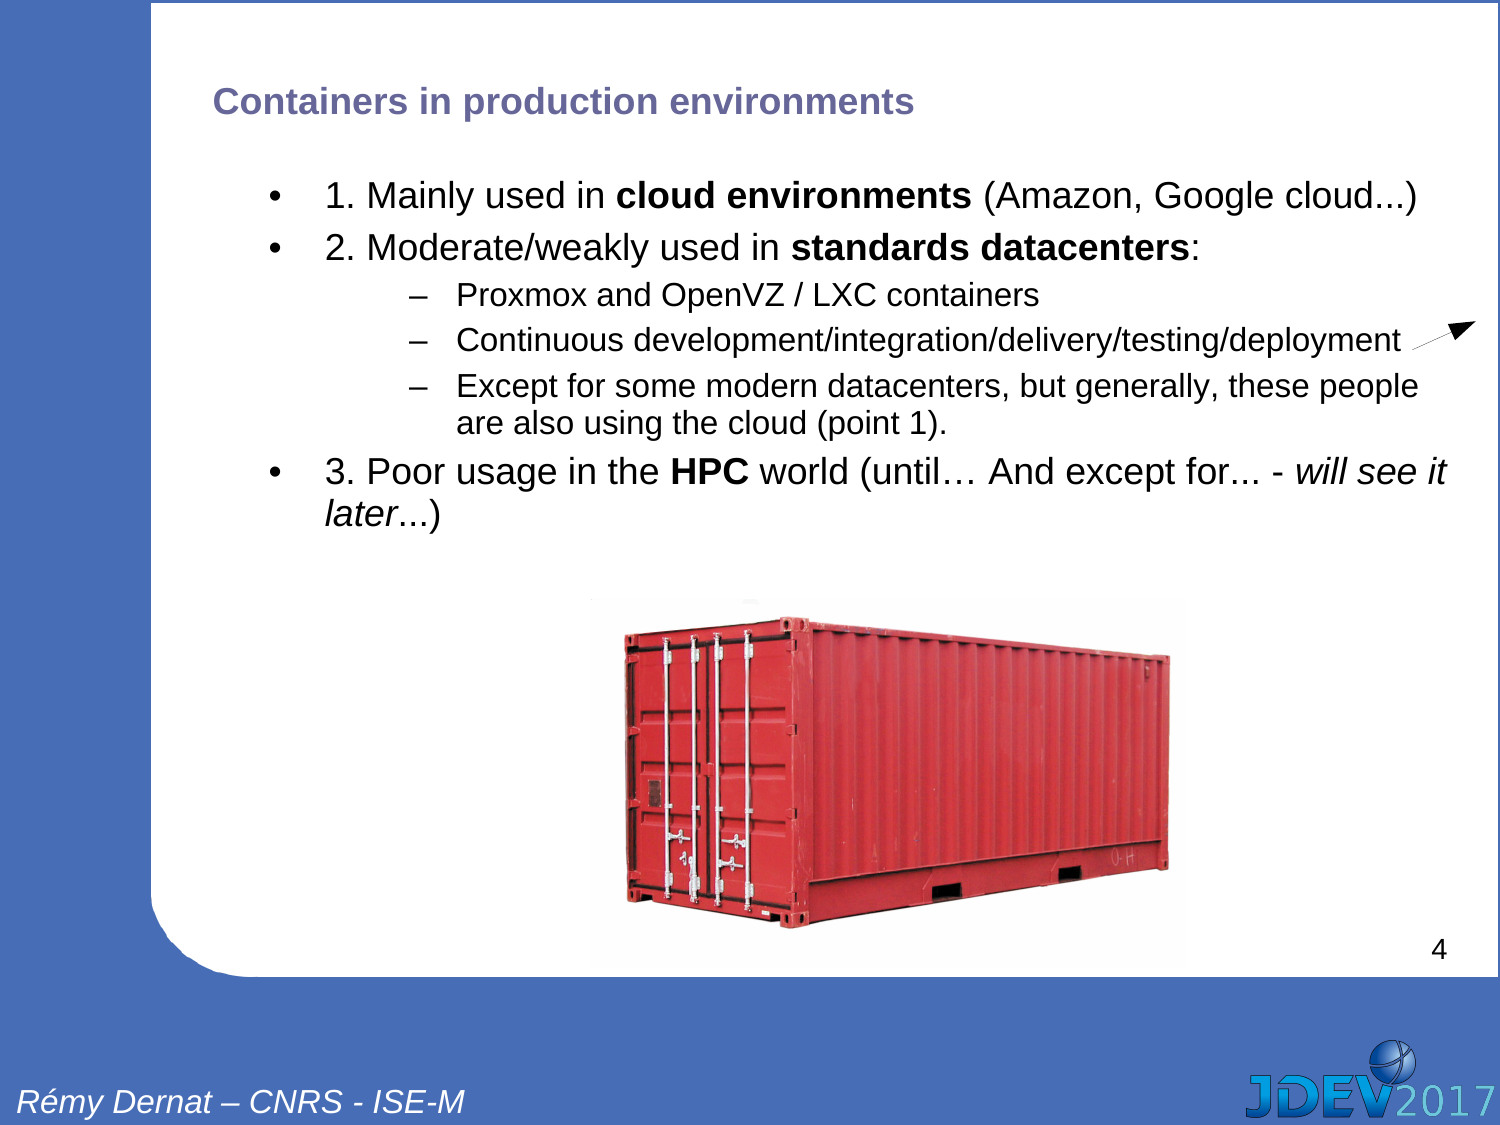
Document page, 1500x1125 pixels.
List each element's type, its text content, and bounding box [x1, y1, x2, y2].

picture [0, 0, 1500, 1125]
list 1. Mainly used in cloud environments (Amazon, Google cloud...) 2. Moderate/weakly used in standards datacenters: Proxmox and OpenVZ / LXC containers Continuous development/integration/delivery/testing/deployment Except for some modern datacenters, but generally, these people are also using the cloud (point 1). 3. Poor usage in the HPC world (until… And except for... - will see it later...) [212, 174, 1448, 926]
text_box Rémy Dernat – CNRS - ISE-M [0, 1075, 488, 1125]
title Containers in production environments [212, 32, 1447, 171]
